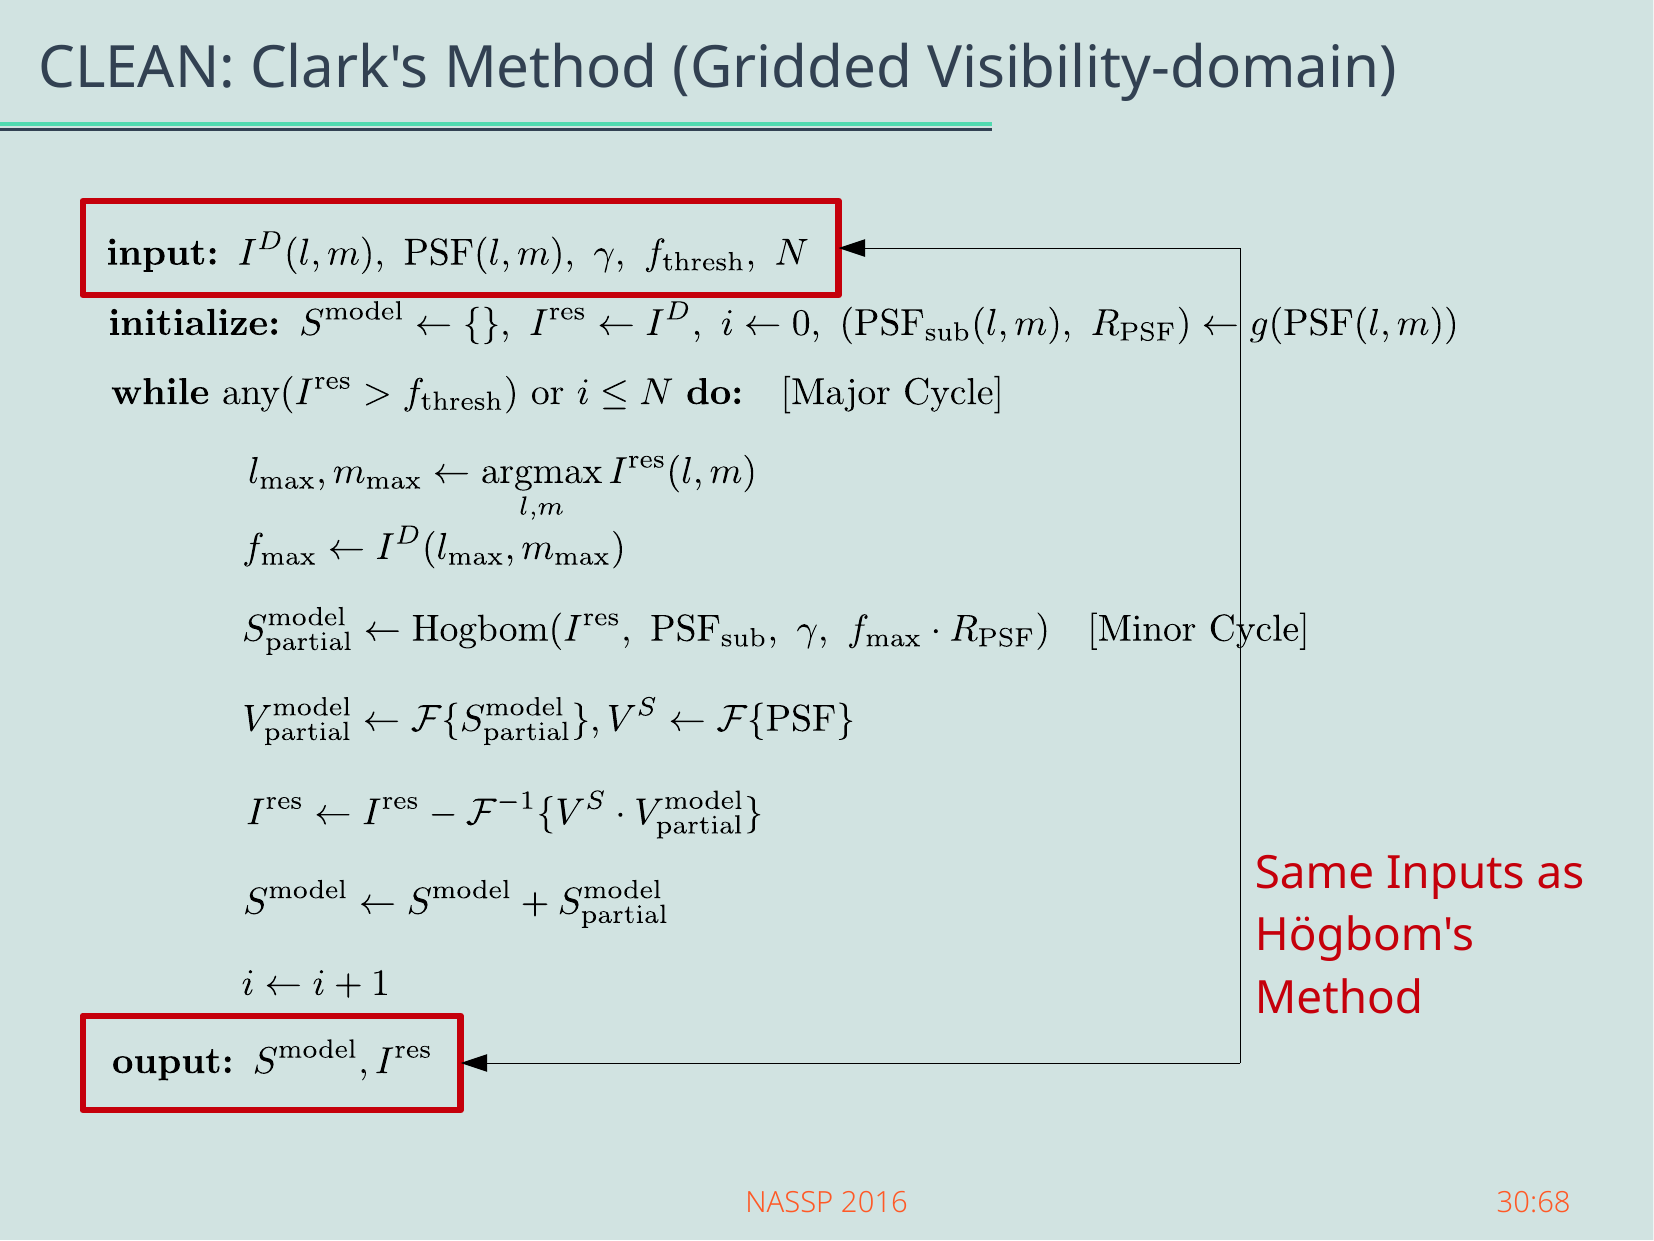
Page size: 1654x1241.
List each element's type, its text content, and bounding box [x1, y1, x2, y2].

text_box [110, 375, 1004, 414]
text_box [241, 969, 390, 999]
text_box [111, 1039, 432, 1081]
text_box [248, 454, 757, 520]
text_box [242, 606, 1240, 656]
text_box CLEAN: Clark's Method (Gridded Visibility-domain) [23, 17, 1441, 103]
text_box [242, 525, 626, 569]
text_box Same Inputs as Högbom's Method [1240, 831, 1654, 957]
text_box [243, 879, 668, 928]
text_box [242, 696, 855, 746]
text_box [108, 301, 1240, 345]
text_box [1241, 301, 1459, 345]
text_box [1241, 606, 1310, 656]
text_box [106, 231, 809, 275]
text_box [246, 790, 764, 839]
